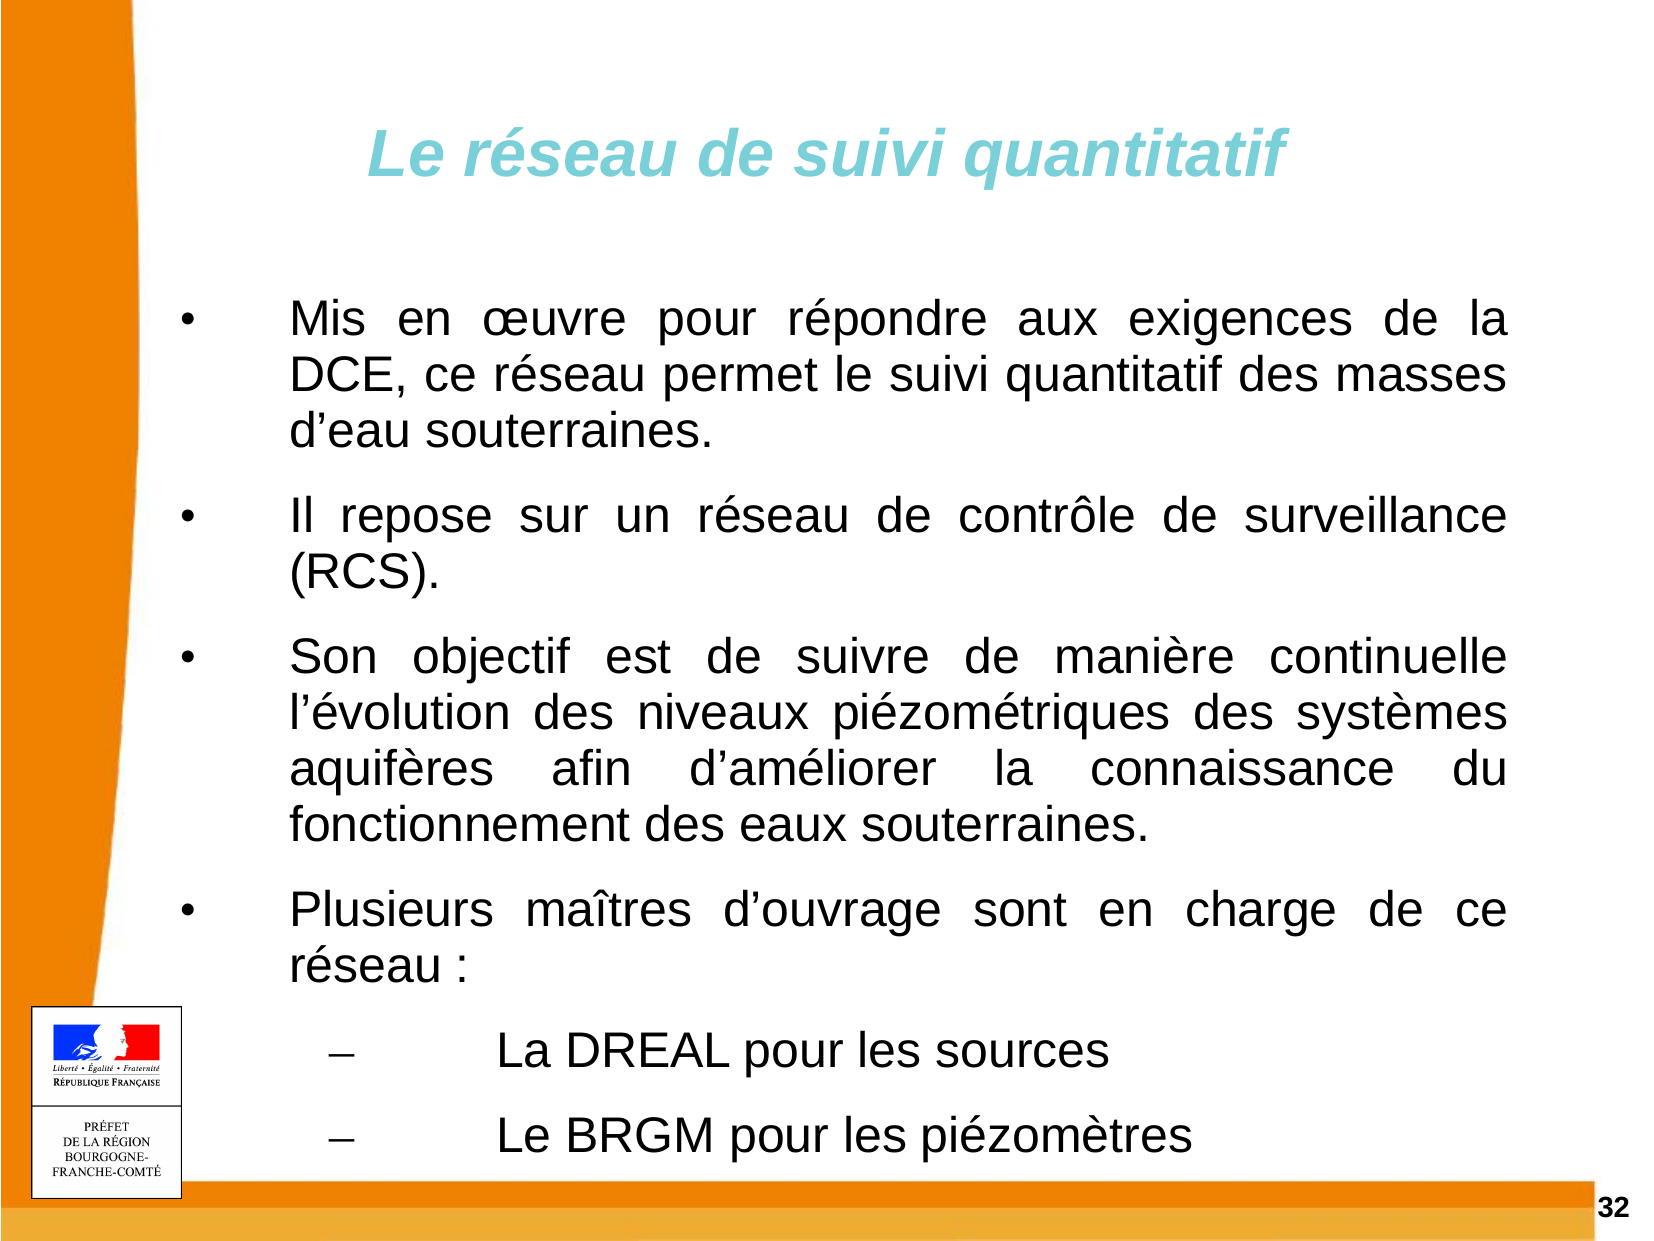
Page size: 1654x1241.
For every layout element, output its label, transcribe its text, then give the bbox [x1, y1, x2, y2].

picture [1, 0, 1654, 1241]
title Le réseau de suivi quantitatif [82, 49, 1571, 257]
list • Mis en œuvre pour répondre aux exigences de la DCE, ce réseau permet le suivi quantitatif des masses d’eau souterraines. • Il repose sur un réseau de contrôle de surveillance (RCS). • Son objectif est de suivre de manière continuelle l’évolution des niveaux piézométriques des systèmes aquifères afin d’améliorer la connaissance du fonctionnement des eaux souterraines. • Plusieurs maîtres d’ouvrage sont en charge de ce réseau : – La DREAL pour les sources – Le BRGM pour les piézomètres [179, 290, 1509, 1241]
